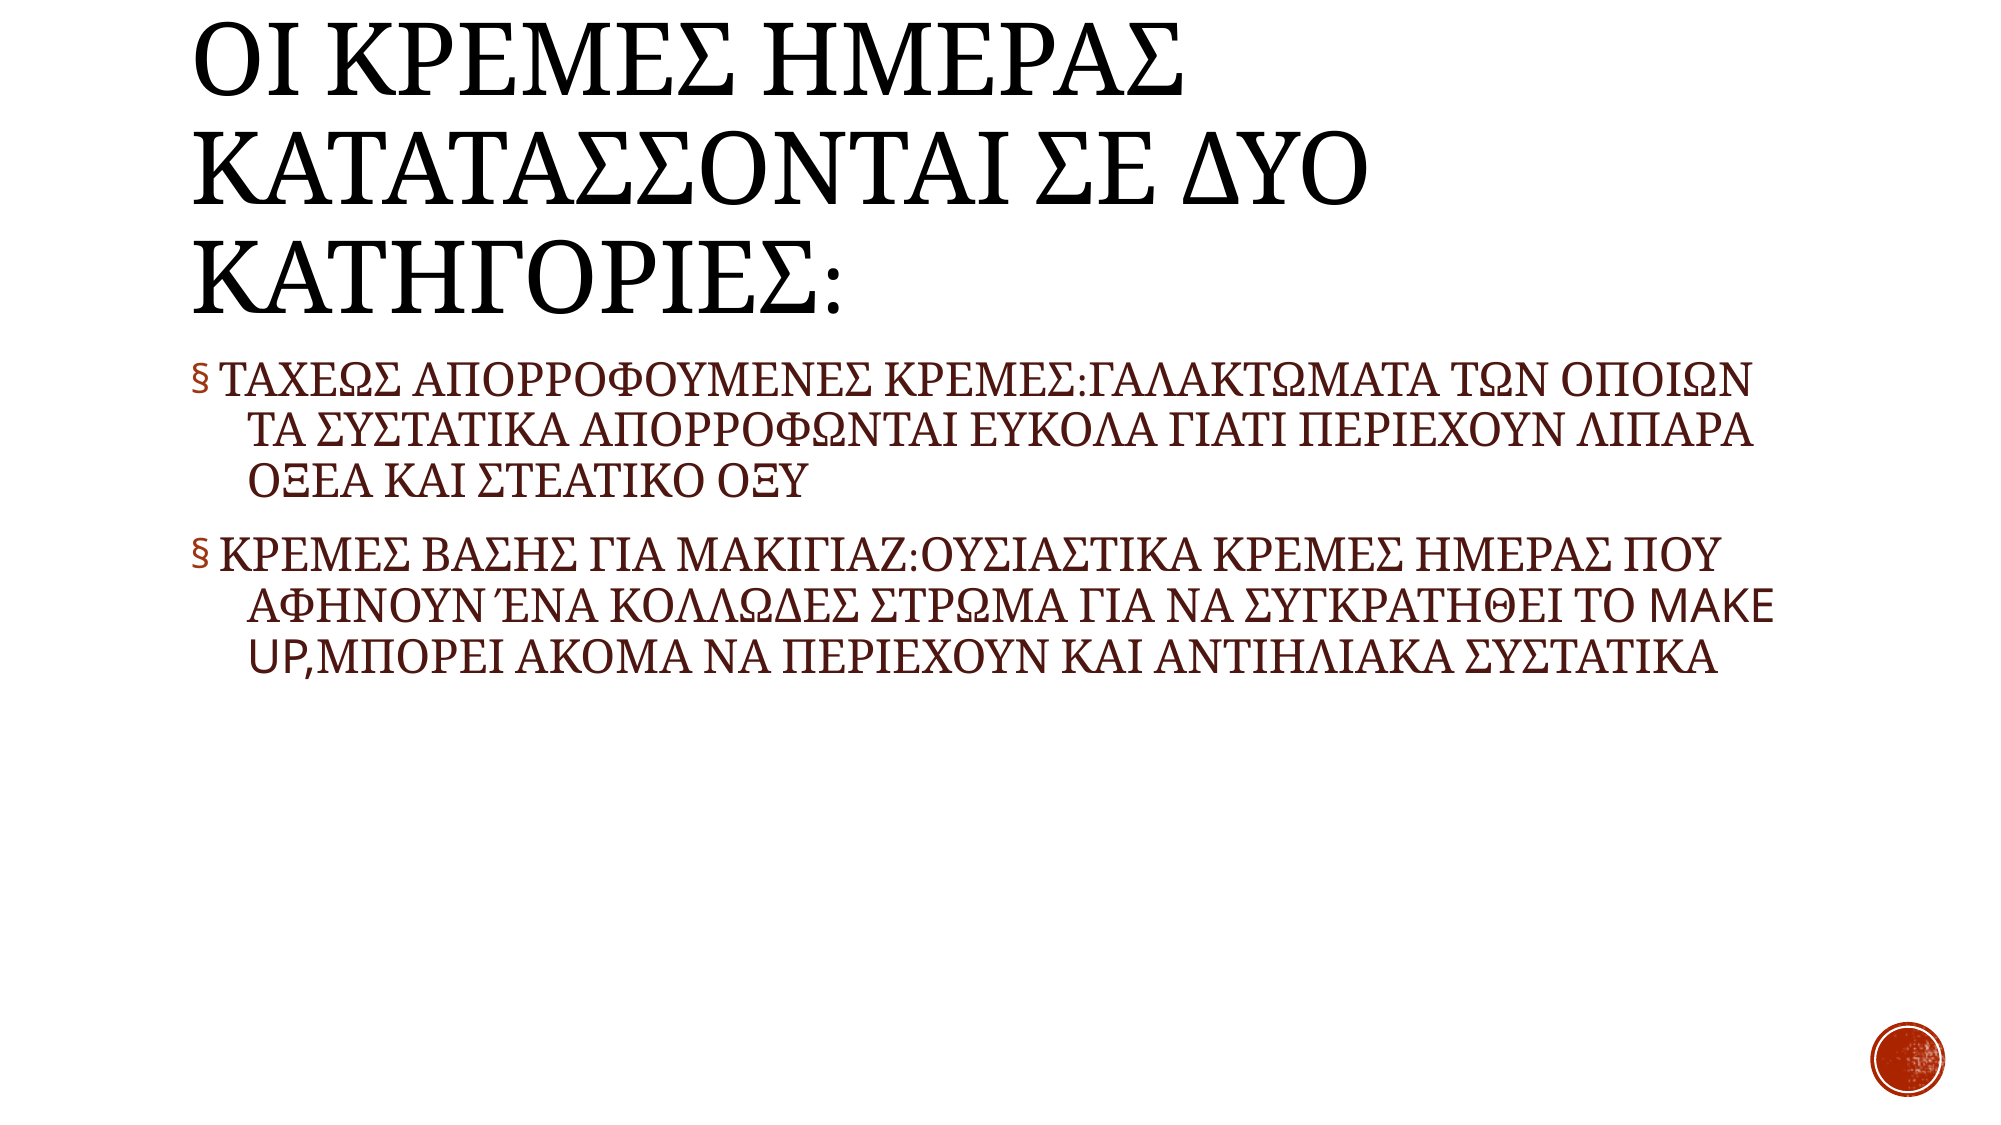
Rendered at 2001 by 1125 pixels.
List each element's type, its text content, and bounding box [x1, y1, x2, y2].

list ΤΑΧΕΩΣ ΑΠΟΡΡΟΦΟΥΜΕΝΕΣ ΚΡΕΜΕΣ:ΓΑΛΑΚΤΩΜΑΤΑ ΤΩΝ ΟΠΟΙΩΝ ΤΑ ΣΥΣΤΑΤΙΚΑ ΑΠΟΡΡΟΦΩΝΤΑΙ ΕΥΚΟΛΑ ΓΙΑΤΙ ΠΕΡΙΕΧΟΥΝ ΛΙΠΑΡΑ ΟΞΕΑ ΚΑΙ ΣΤΕΑΤΙΚΟ ΟΞΥ ΚΡΕΜΕΣ ΒΑΣΗΣ ΓΙΑ ΜΑΚΙΓΙΑΖ:ΟΥΣΙΑΣΤΙΚΑ ΚΡΕΜΕΣ ΗΜΕΡΑΣ ΠΟΥ ΑΦΗΝΟΥΝ ΈΝΑ ΚΟΛΛΩΔΕΣ ΣΤΡΩΜΑ ΓΙΑ ΝΑ ΣΥΓΚΡΑΤΗΘΕΙ ΤΟ MAKE UP,ΜΠΟΡΕΙ ΑΚΟΜΑ ΝΑ ΠΕΡΙΕΧΟΥΝ ΚΑΙ ΑΝΤΙΗΛΙΑΚΑ ΣΥΣΤΑΤΙΚΑ [175, 348, 1826, 726]
title ΟΙ ΚΡΕΜΕΣ ΗΜΕΡΑΣ ΚΑΤΑΤΑΣΣΟΝΤΑΙ ΣΕ ΔΥΟ ΚΑΤΗΓΟΡΙΕΣ: [175, 0, 1443, 344]
